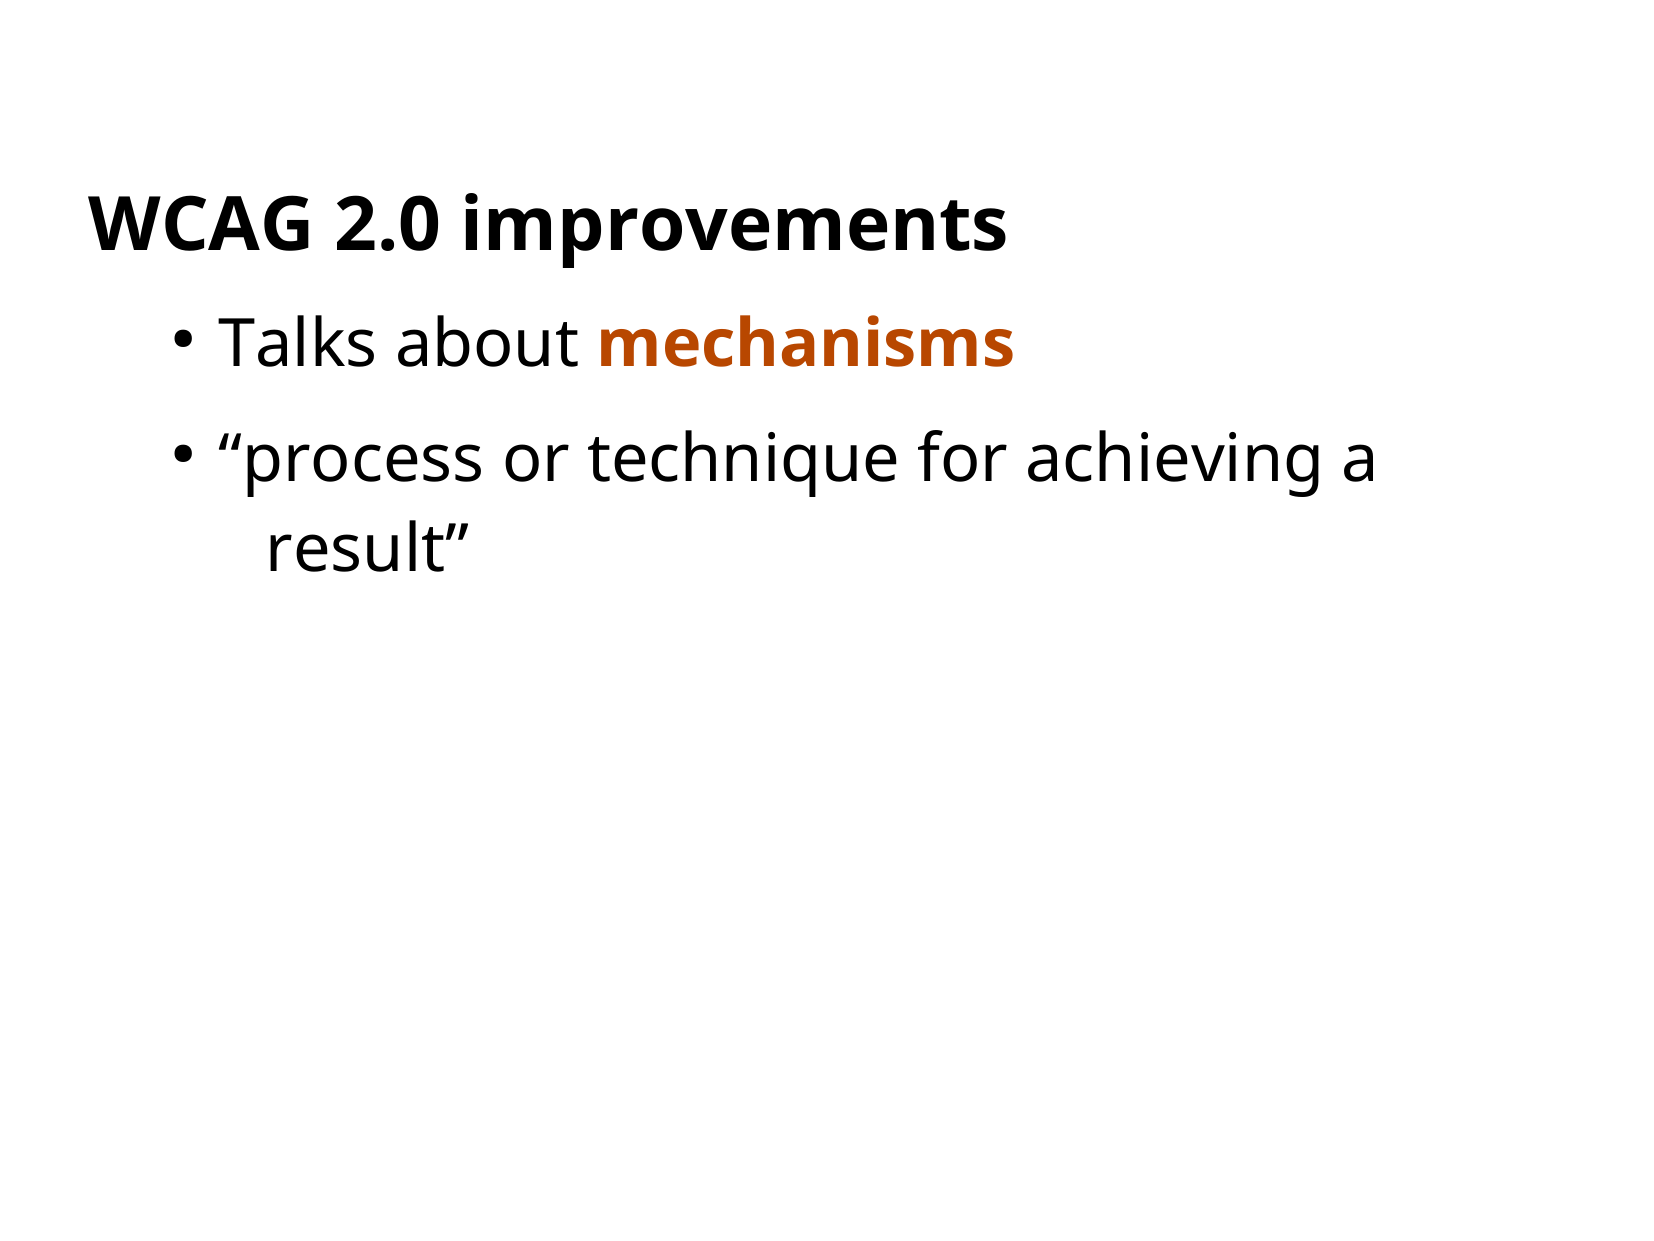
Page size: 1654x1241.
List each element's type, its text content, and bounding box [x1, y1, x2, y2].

list Talks about mechanisms “process or technique for achieving a result” [88, 295, 1565, 1137]
title WCAG 2.0 improvements [88, 176, 1565, 267]
